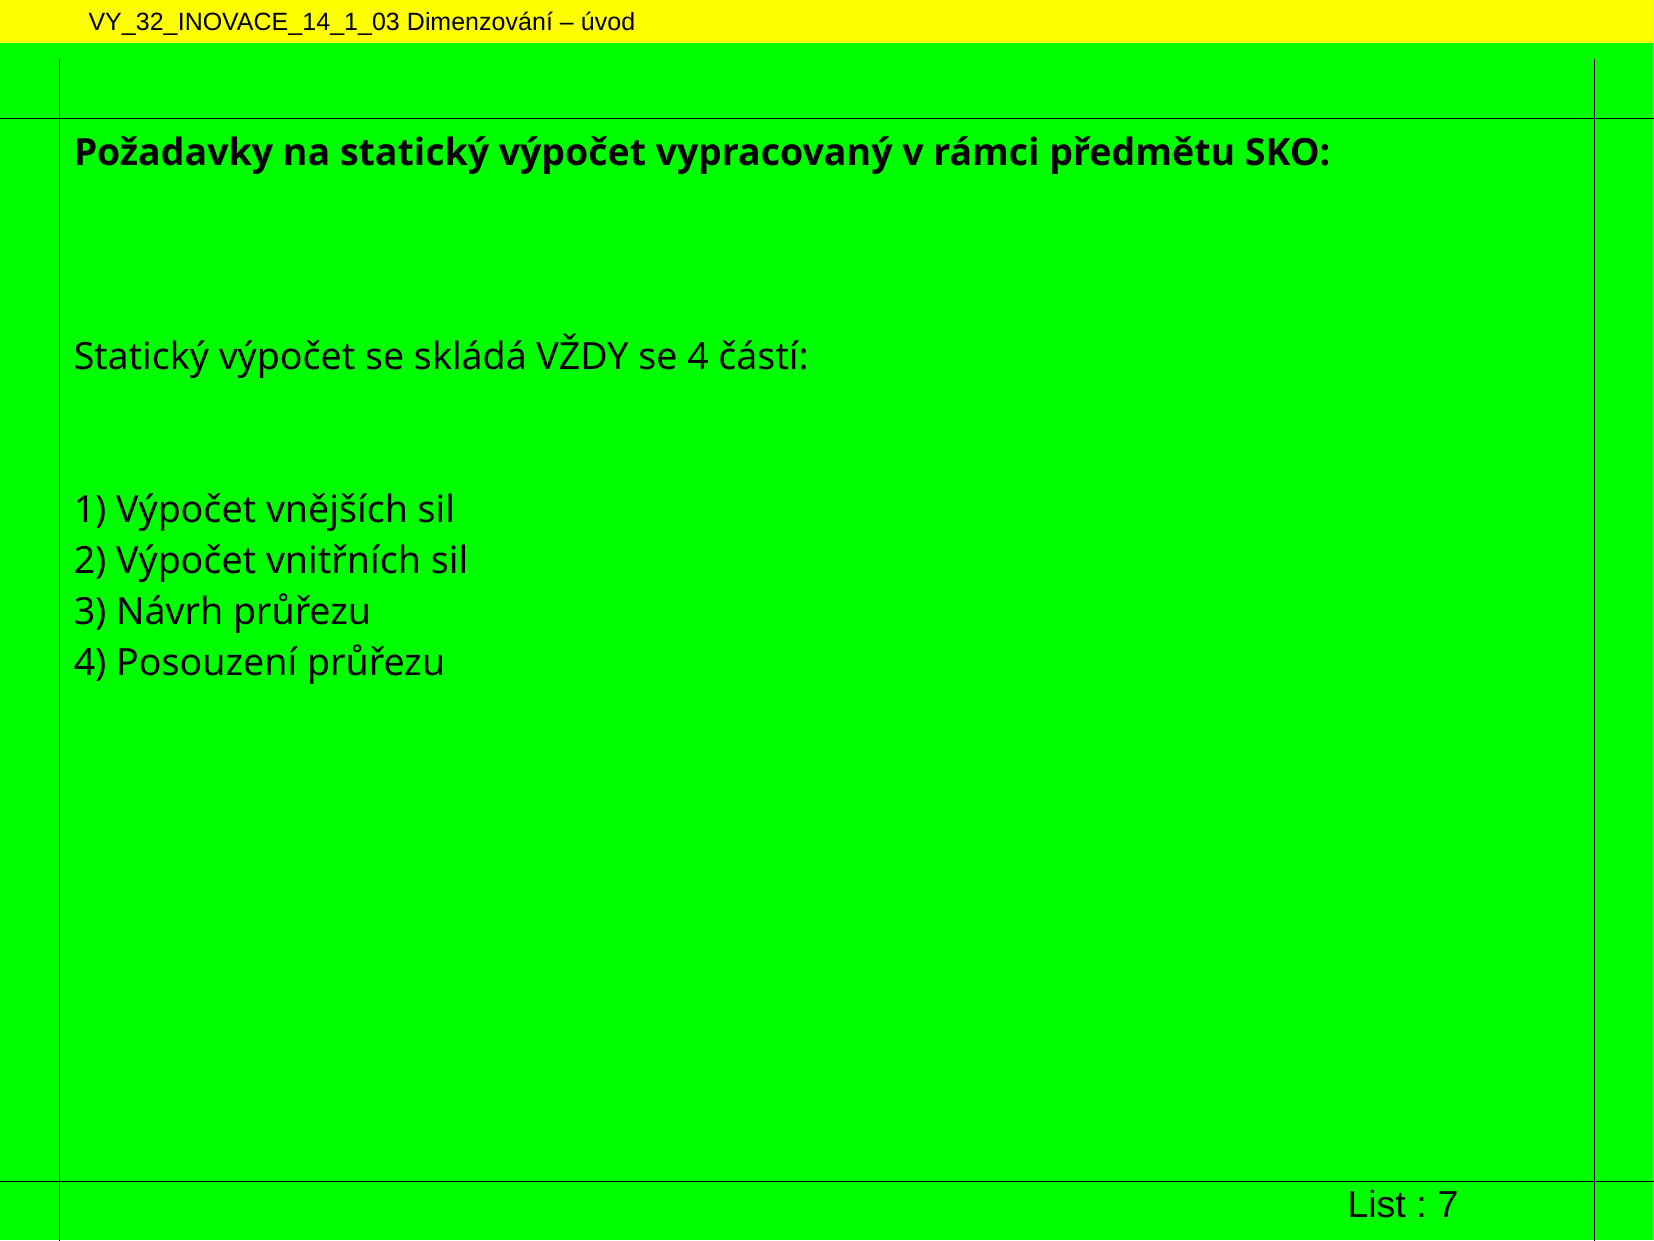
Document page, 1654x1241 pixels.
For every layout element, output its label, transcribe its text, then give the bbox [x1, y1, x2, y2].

text_box List : <číslo> [1357, 1176, 1599, 1241]
text_box VY_32_INOVACE_14_1_03 Dimenzování – úvod [0, 0, 1654, 43]
text_box Požadavky na statický výpočet vypracovaný v rámci předmětu SKO: Statický výpočet se skládá VŽDY se 4 částí: 1) Výpočet vnějších sil 2) Výpočet vnitřních sil 3) Návrh průřezu 4) Posouzení průřezu [59, 118, 1595, 721]
